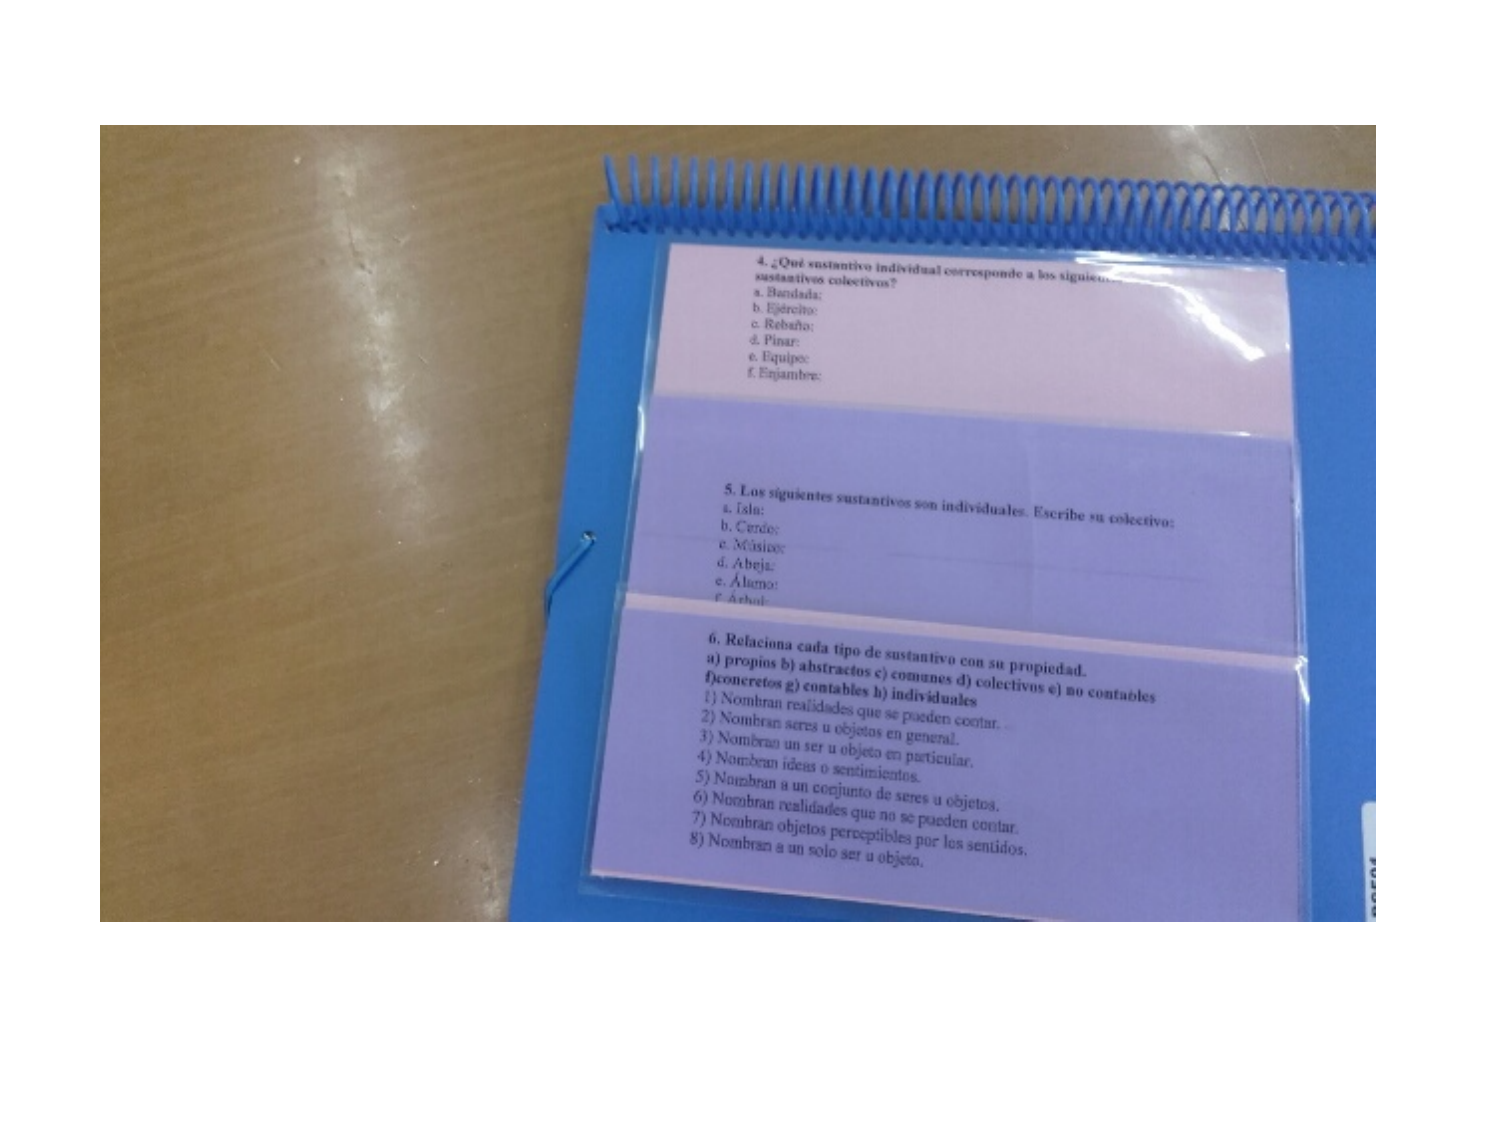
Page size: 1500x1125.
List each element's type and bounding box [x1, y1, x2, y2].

picture [100, 125, 1376, 922]
